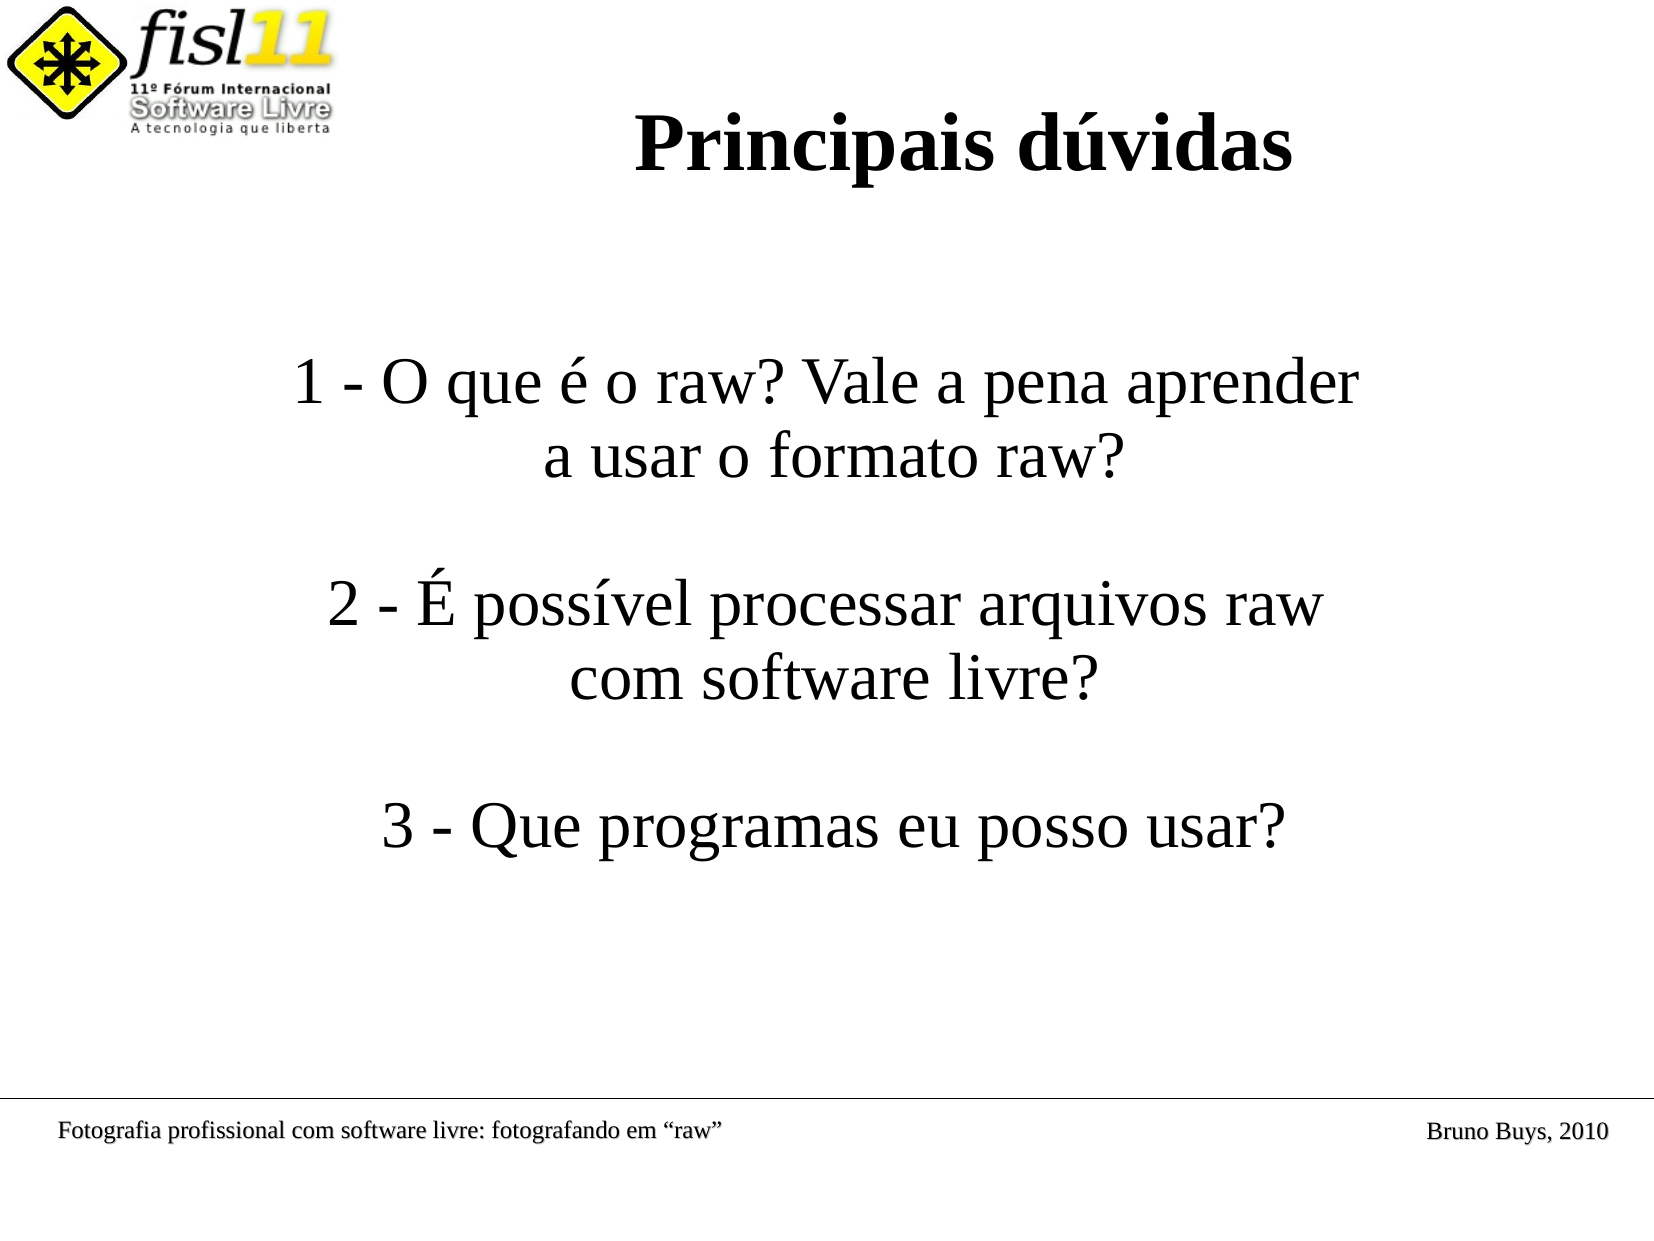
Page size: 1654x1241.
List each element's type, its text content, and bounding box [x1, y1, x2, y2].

text_box Principais dúvidas [620, 88, 1329, 196]
picture [5, 3, 343, 148]
text_box Fotografia profissional com software livre: fotografando em “raw” [42, 1108, 739, 1152]
text_box 1 - O que é o raw? Vale a pena aprender a usar o formato raw? 2 - É possível processar arquivos raw com software livre? 3 - Que programas eu posso usar? [277, 336, 1394, 944]
text_box Bruno Buys, 2010 [1411, 1110, 1625, 1153]
